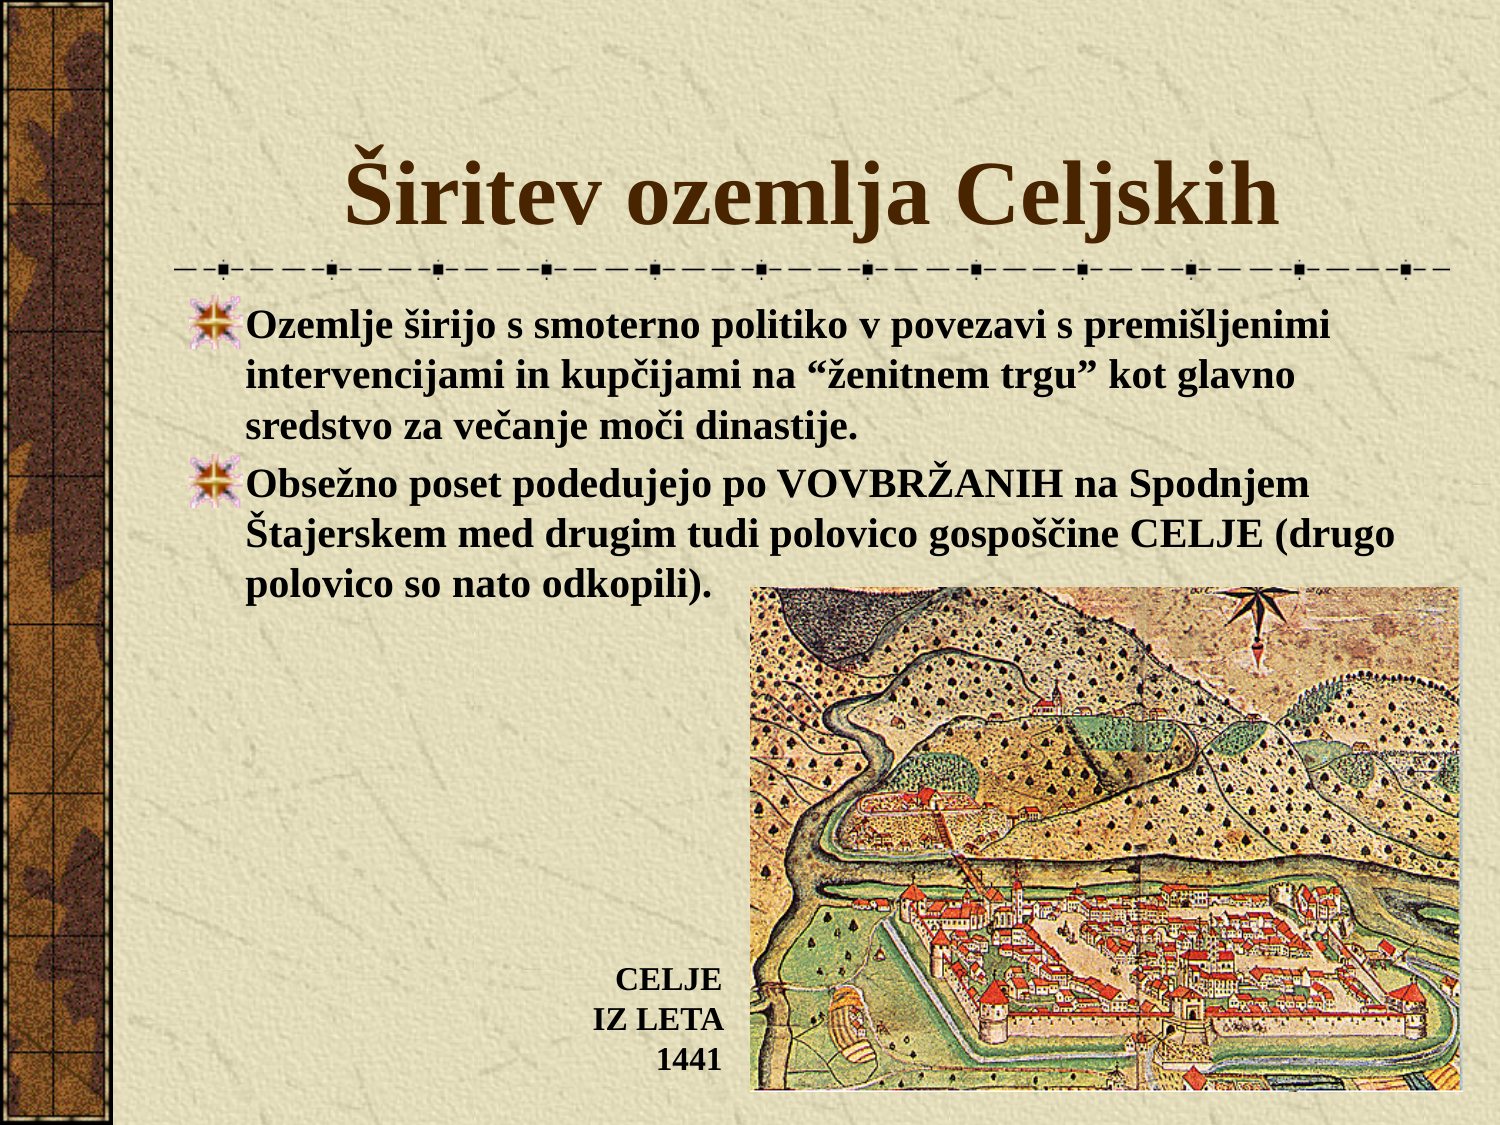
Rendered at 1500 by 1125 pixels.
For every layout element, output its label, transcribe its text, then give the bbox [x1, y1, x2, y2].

picture [0, 0, 1500, 1125]
title Širitev ozemlja Celjskih [174, 62, 1450, 250]
text_box CELJE IZ LETA 1441 [562, 949, 738, 1085]
list Ozemlje širijo s smoterno politiko v povezavi s premišljenimi intervencijami in kupčijami na “ženitnem trgu” kot glavno sredstvo za večanje moči dinastije. Obsežno poset podedujejo po VOVBRŽANIH na Spodnjem Štajerskem med drugim tudi polovico gospoščine CELJE (drugo polovico so nato odkopili). [174, 289, 1463, 625]
